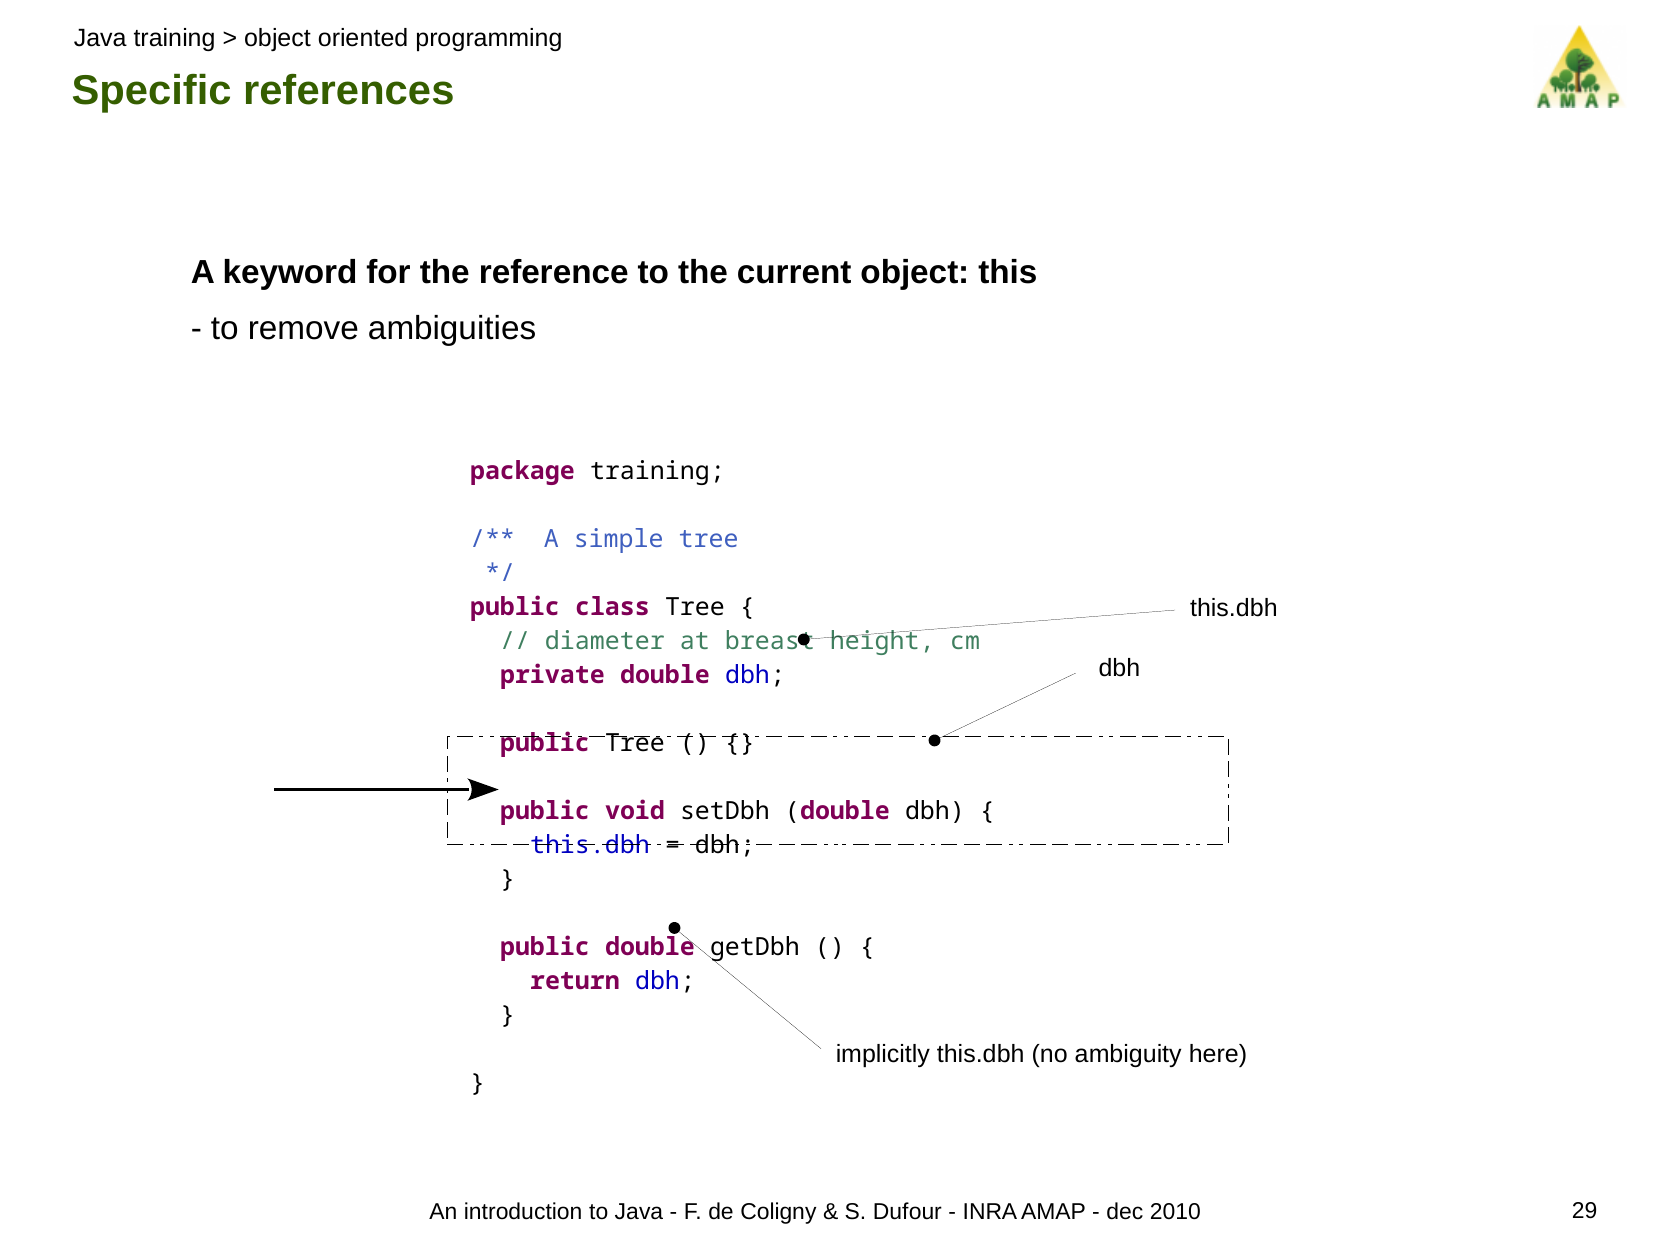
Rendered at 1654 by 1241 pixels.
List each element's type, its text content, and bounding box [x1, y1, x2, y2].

picture [1533, 25, 1627, 108]
text_box Java training > object oriented programming [59, 16, 1004, 60]
text_box A keyword for the reference to the current object: this - to remove ambiguities [176, 227, 1315, 391]
text_box this.dbh [1175, 586, 1543, 630]
text_box implicitly this.dbh (no ambiguity here) [821, 1032, 1334, 1076]
text_box dbh [1083, 646, 1234, 690]
text_box package training; /** A simple tree */ public class Tree { // diameter at breast height, cm private double dbh; public Tree () {} public void setDbh (double dbh) { this.dbh = dbh; } public double getDbh () { return dbh; } } [455, 445, 1214, 1017]
text_box Specific references [56, 59, 1120, 121]
